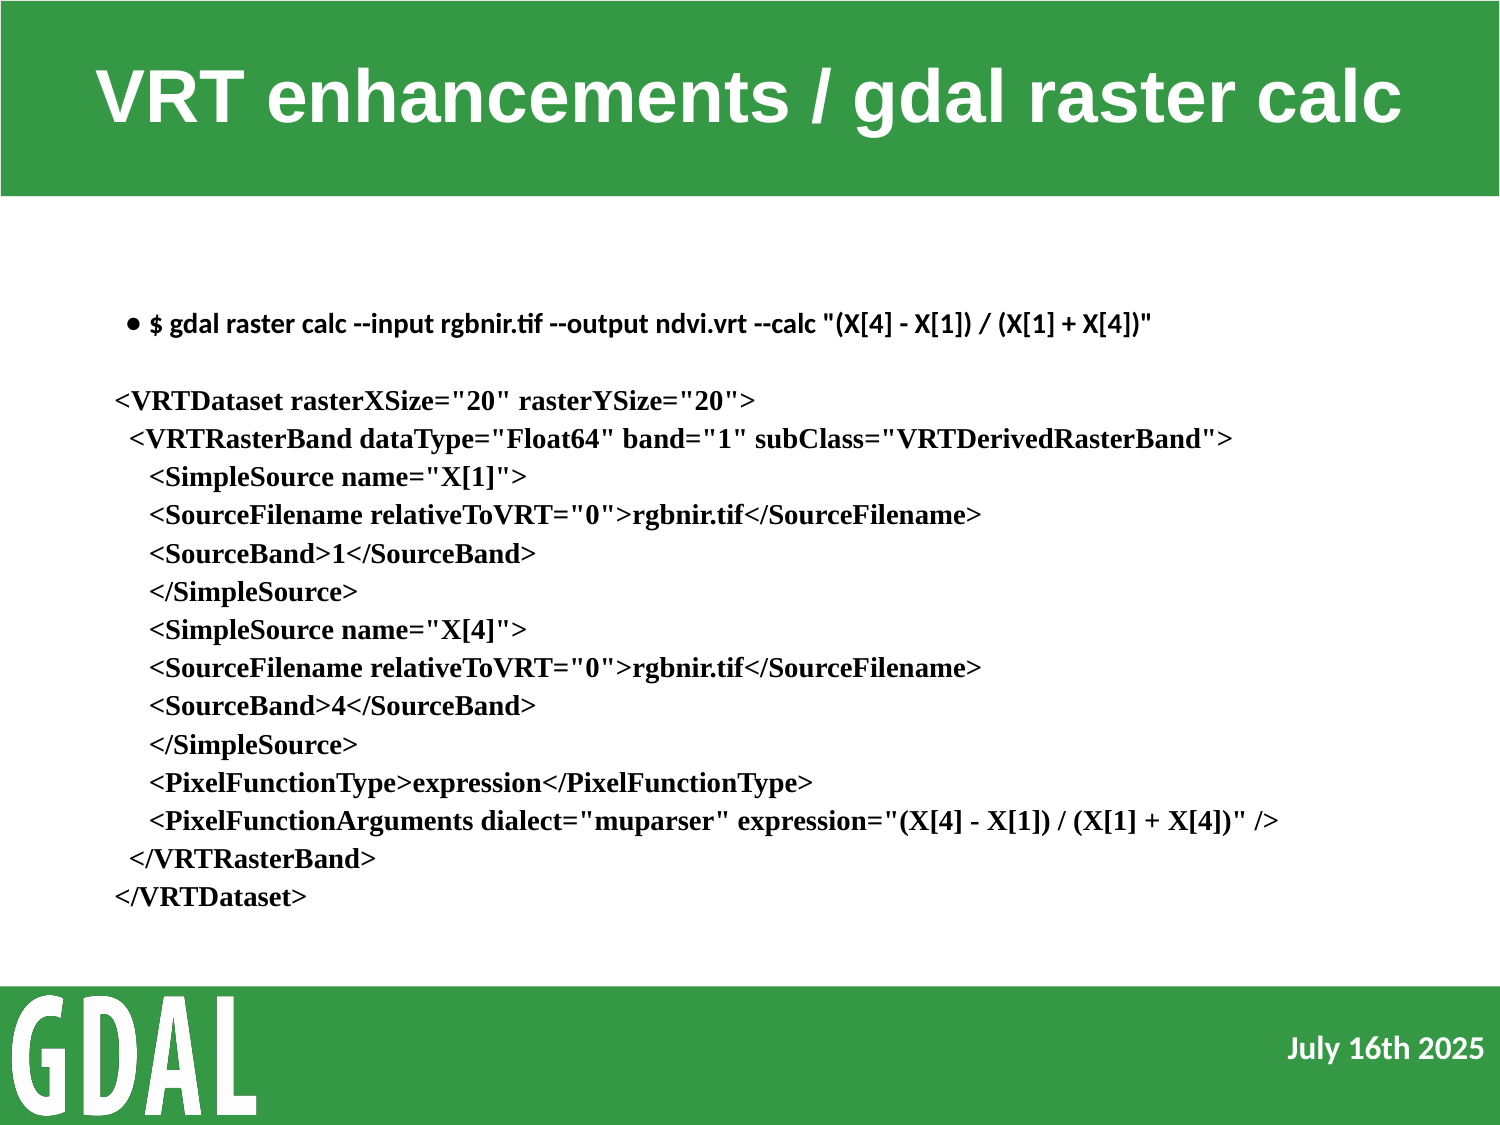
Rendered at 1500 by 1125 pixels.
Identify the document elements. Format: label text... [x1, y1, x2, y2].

title VRT enhancements / gdal raster calc [0, 0, 1500, 197]
picture [11, 995, 257, 1116]
list $ gdal raster calc --input rgbnir.tif --output ndvi.vrt --calc "(X[4] - X[1]) / (X[1] + X[4])" <VRTDataset rasterXSize="20" rasterYSize="20"> <VRTRasterBand dataType="Float64" band="1" subClass="VRTDerivedRasterBand"> <SimpleSource name="X[1]"> <SourceFilename relativeToVRT="0">rgbnir.tif</SourceFilename> <SourceBand>1</SourceBand> </SimpleSource> <SimpleSource name="X[4]"> <SourceFilename relativeToVRT="0">rgbnir.tif</SourceFilename> <SourceBand>4</SourceBand> </SimpleSource> <PixelFunctionType>expression</PixelFunctionType> <PixelFunctionArguments dialect="muparser" expression="(X[4] - X[1]) / (X[1] + X[4])" /> </VRTRasterBand> </VRTDataset> [103, 299, 1397, 967]
